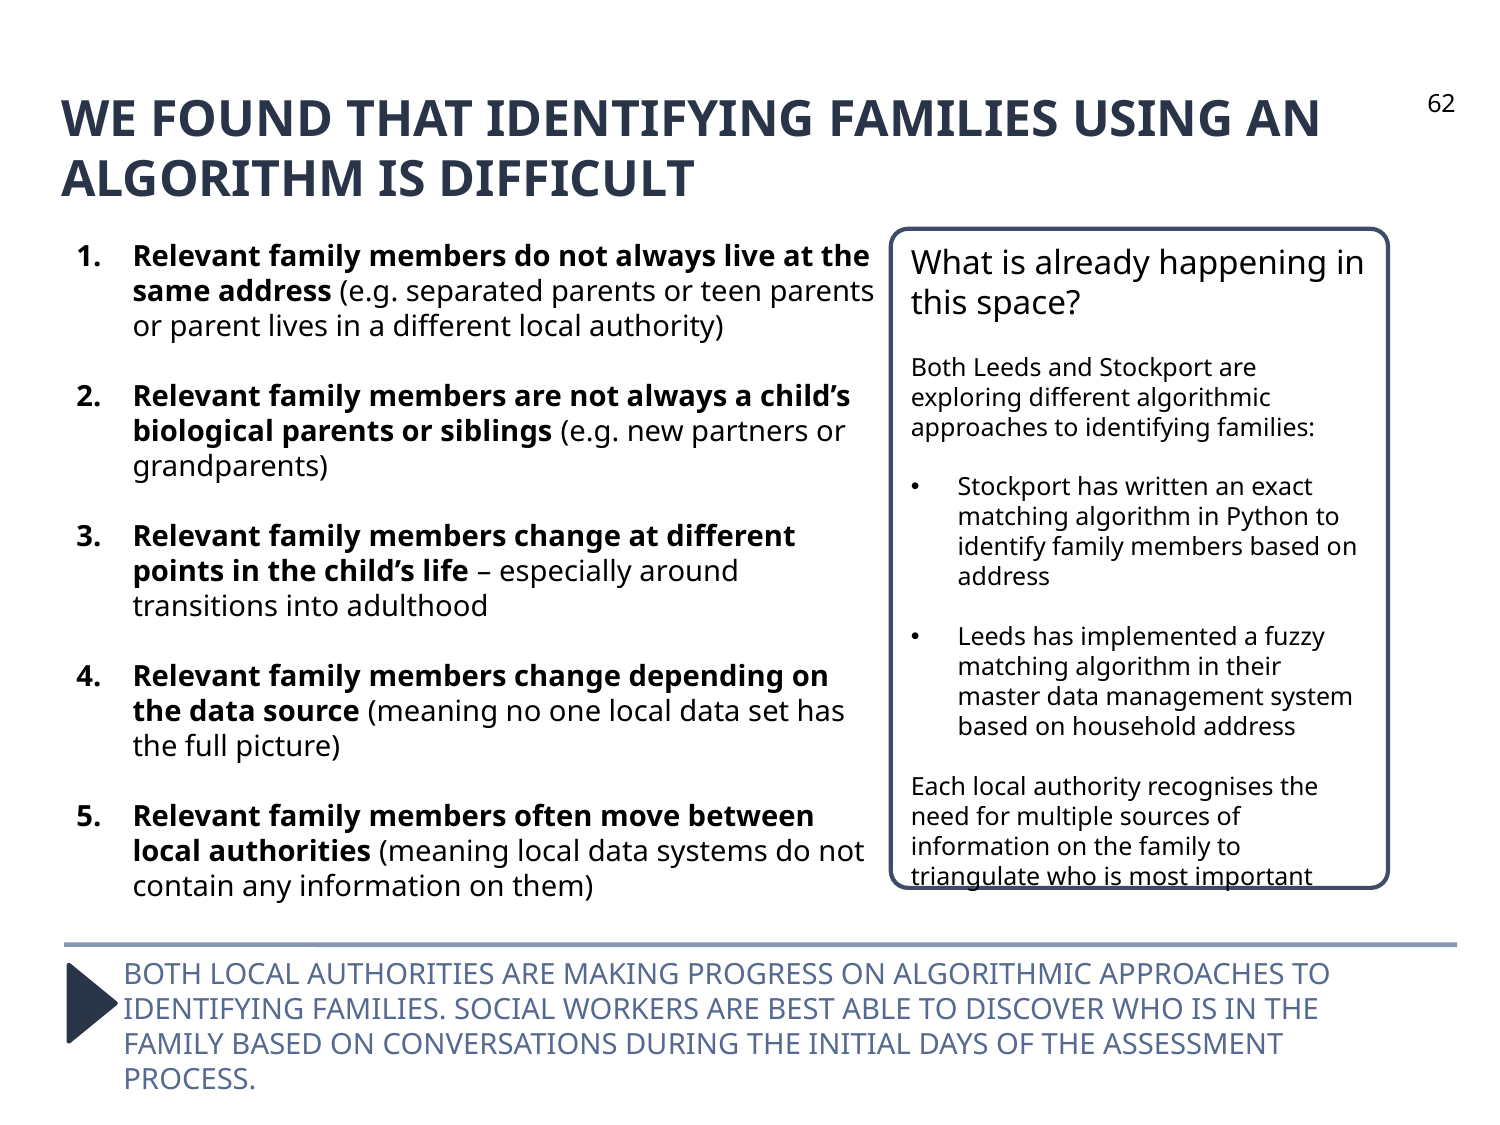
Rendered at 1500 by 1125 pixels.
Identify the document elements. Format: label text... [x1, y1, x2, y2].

text_box [68, 964, 116, 1042]
text_box Relevant family members do not always live at the same address (e.g. separated parents or teen parents or parent lives in a different local authority) Relevant family members are not always a child’s biological parents or siblings (e.g. new partners or grandparents) Relevant family members change at different points in the child’s life – especially around transitions into adulthood Relevant family members change depending on the data source (meaning no one local data set has the full picture) Relevant family members often move between local authorities (meaning local data systems do not contain any information on them) [61, 256, 901, 882]
text_box WE FOUND THAT IDENTIFYING FAMILIES USING AN ALGORITHM IS DIFFICULT [61, 85, 1439, 256]
text_box What is already happening in this space? Both Leeds and Stockport are exploring different algorithmic approaches to identifying families: Stockport has written an exact matching algorithm in Python to identify family members based on address Leeds has implemented a fuzzy matching algorithm in their master data management system based on household address Each local authority recognises the need for multiple sources of information on the family to triangulate who is most important [895, 256, 1388, 888]
text_box BOTH LOCAL AUTHORITIES ARE MAKING PROGRESS ON ALGORITHMIC APPROACHES TO IDENTIFYING FAMILIES. SOCIAL WORKERS ARE BEST ABLE TO DISCOVER WHO IS IN THE FAMILY BASED ON CONVERSATIONS DURING THE INITIAL DAYS OF THE ASSESSMENT PROCESS. [123, 955, 1388, 1096]
slide_number <number> [1413, 87, 1456, 148]
